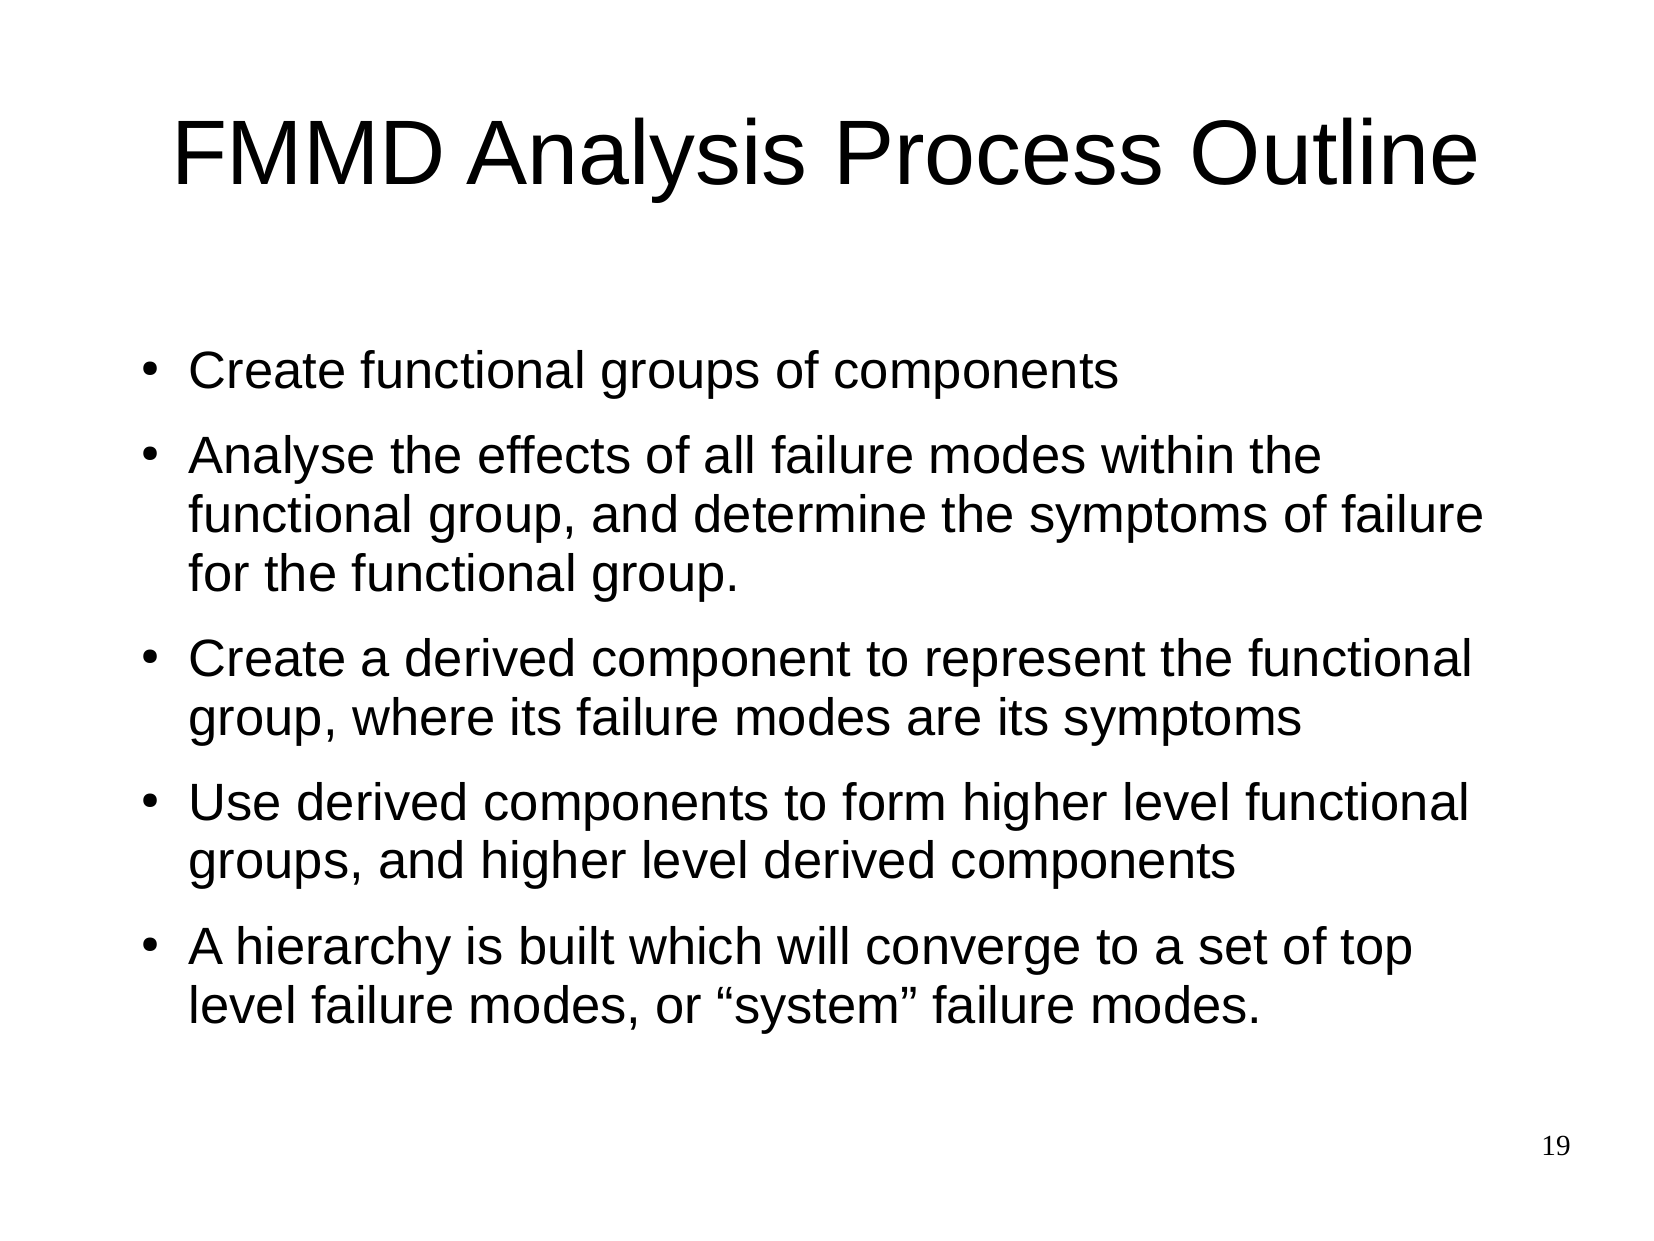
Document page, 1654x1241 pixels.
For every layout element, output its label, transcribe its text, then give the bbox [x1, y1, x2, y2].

title FMMD Analysis Process Outline [82, 49, 1571, 257]
list Create functional groups of components Analyse the effects of all failure modes within the functional group, and determine the symptoms of failure for the functional group. Create a derived component to represent the functional group, where its failure modes are its symptoms Use derived components to form higher level functional groups, and higher level derived components A hierarchy is built which will converge to a set of top level failure modes, or “system” failure modes. [124, 340, 1506, 1123]
